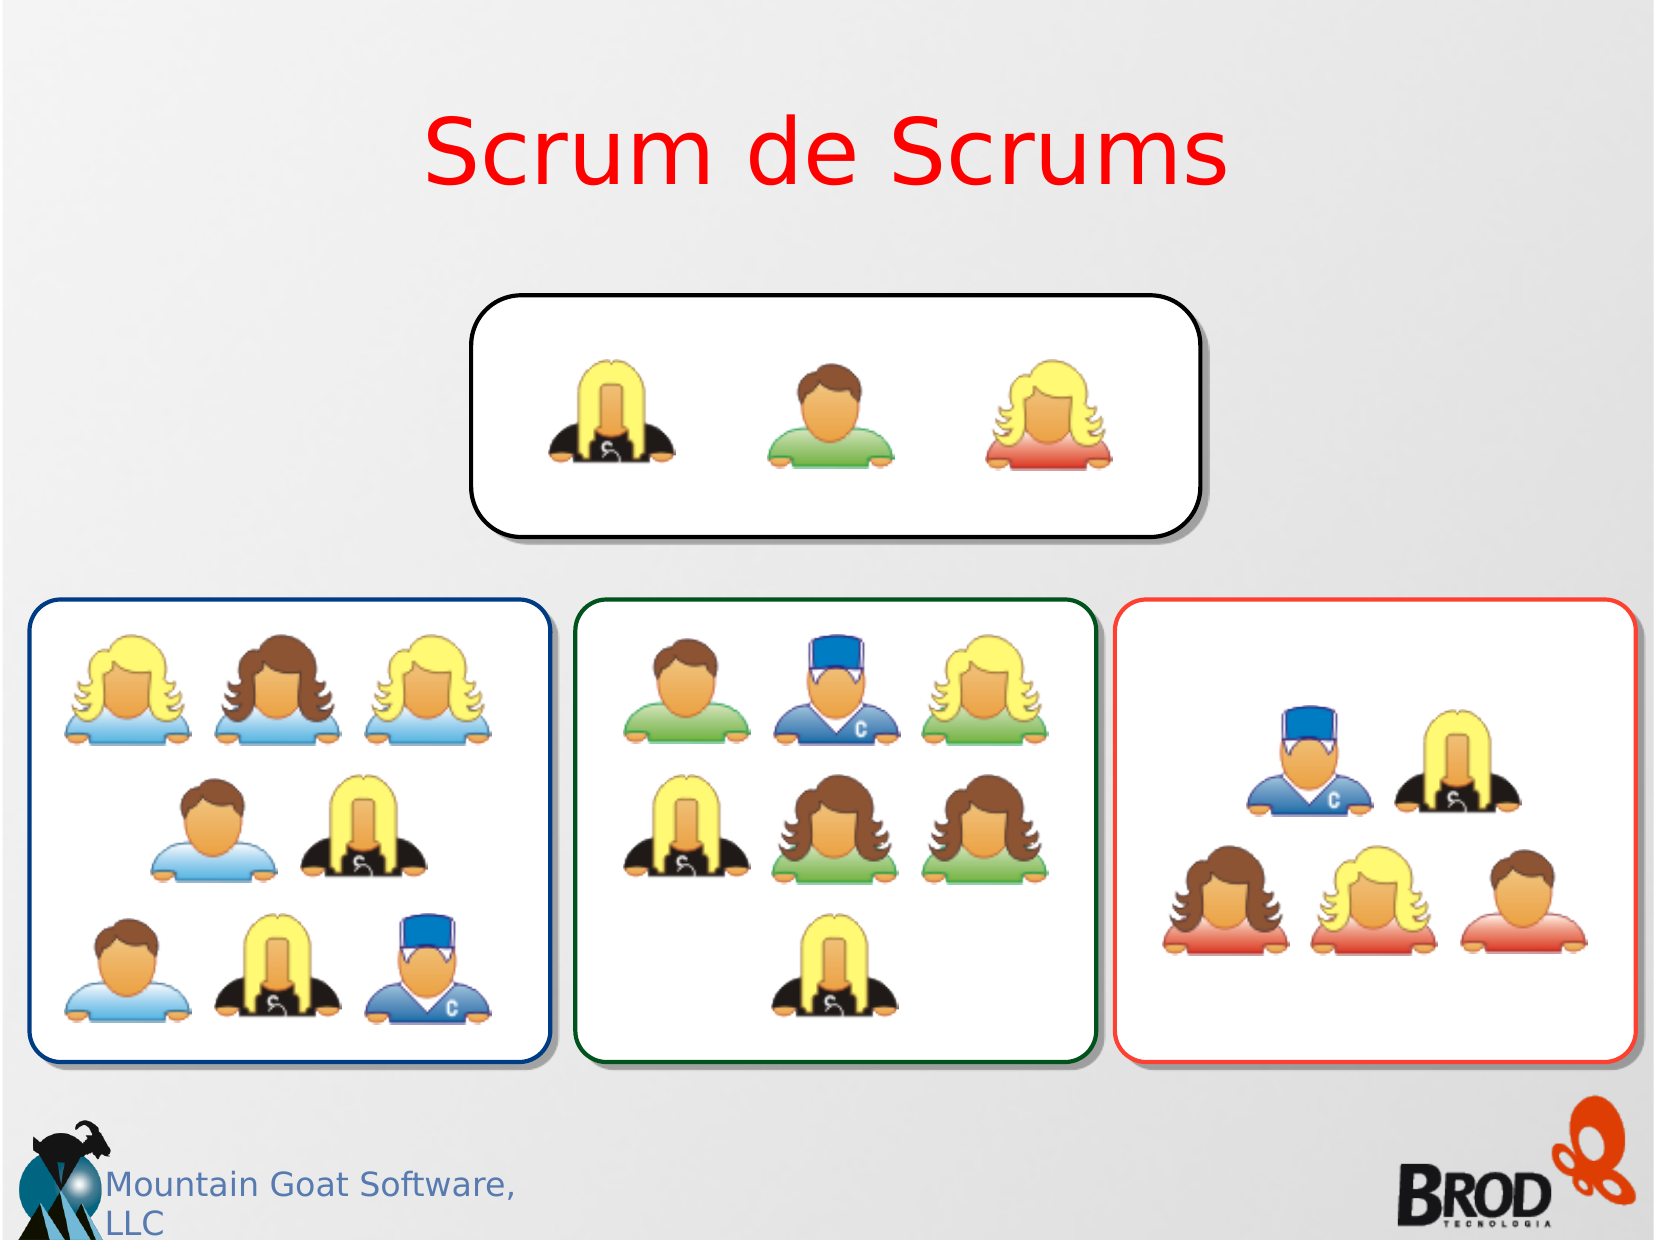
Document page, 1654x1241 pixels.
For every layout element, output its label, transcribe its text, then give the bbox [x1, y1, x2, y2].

text_box [29, 599, 551, 1063]
text_box [1114, 599, 1636, 1063]
picture [2, 0, 1654, 1241]
title Scrum de Scrums [82, 49, 1571, 257]
text_box [471, 295, 1201, 537]
text_box [575, 599, 1097, 1063]
